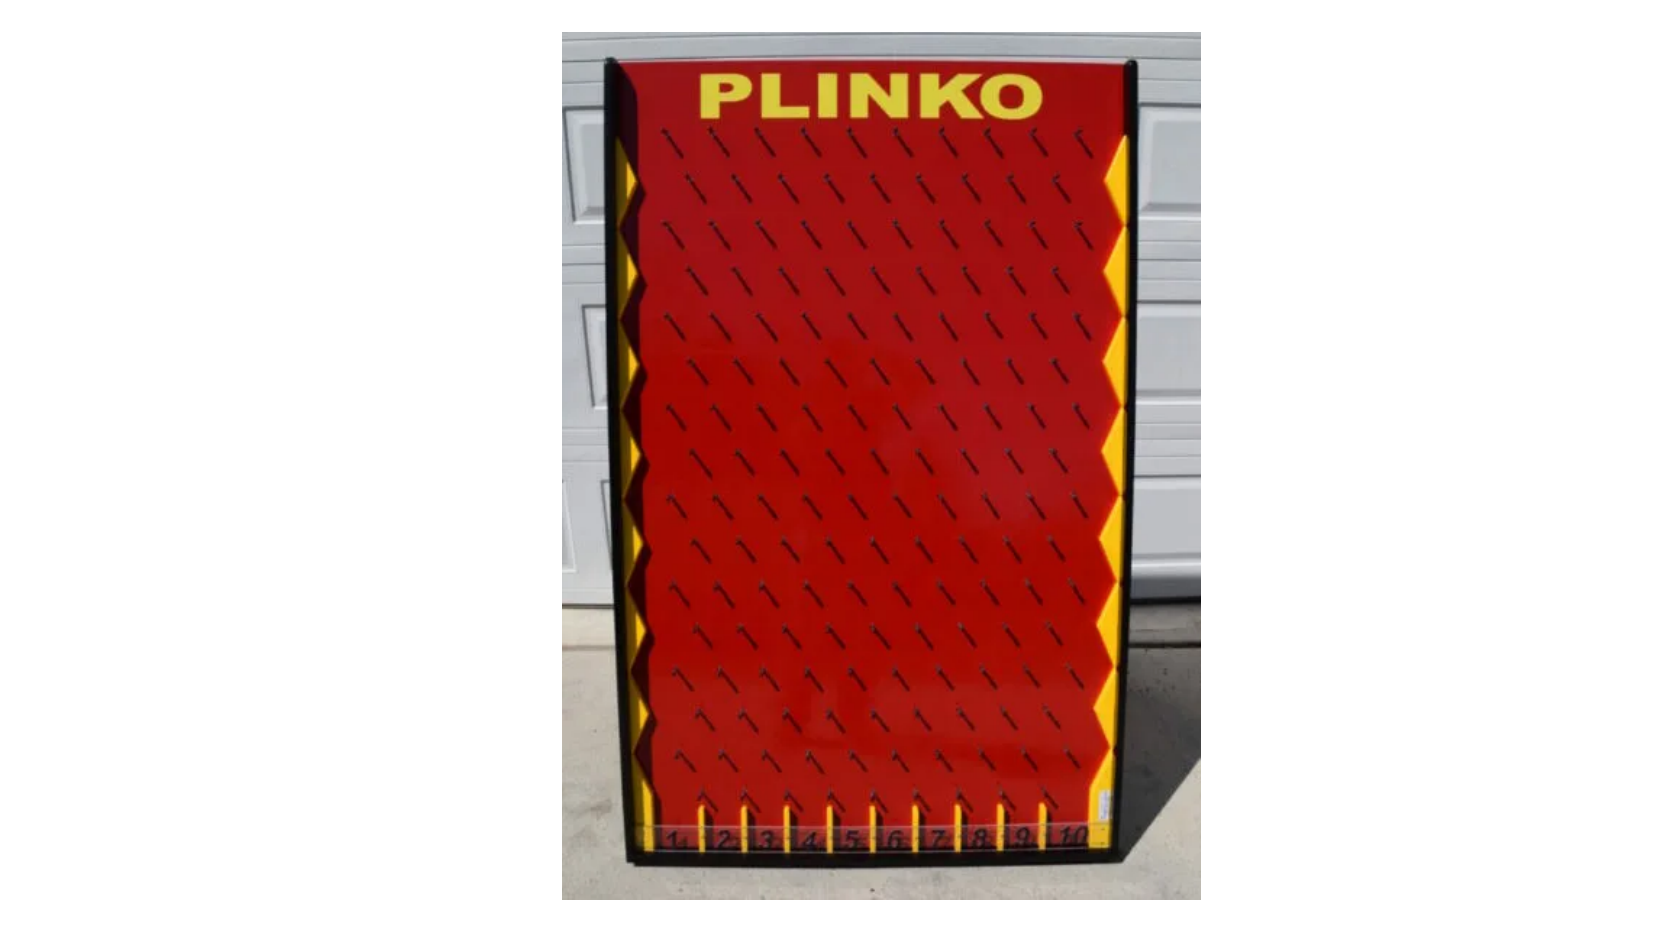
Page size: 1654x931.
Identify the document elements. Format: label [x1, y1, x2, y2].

picture [562, 32, 1201, 901]
